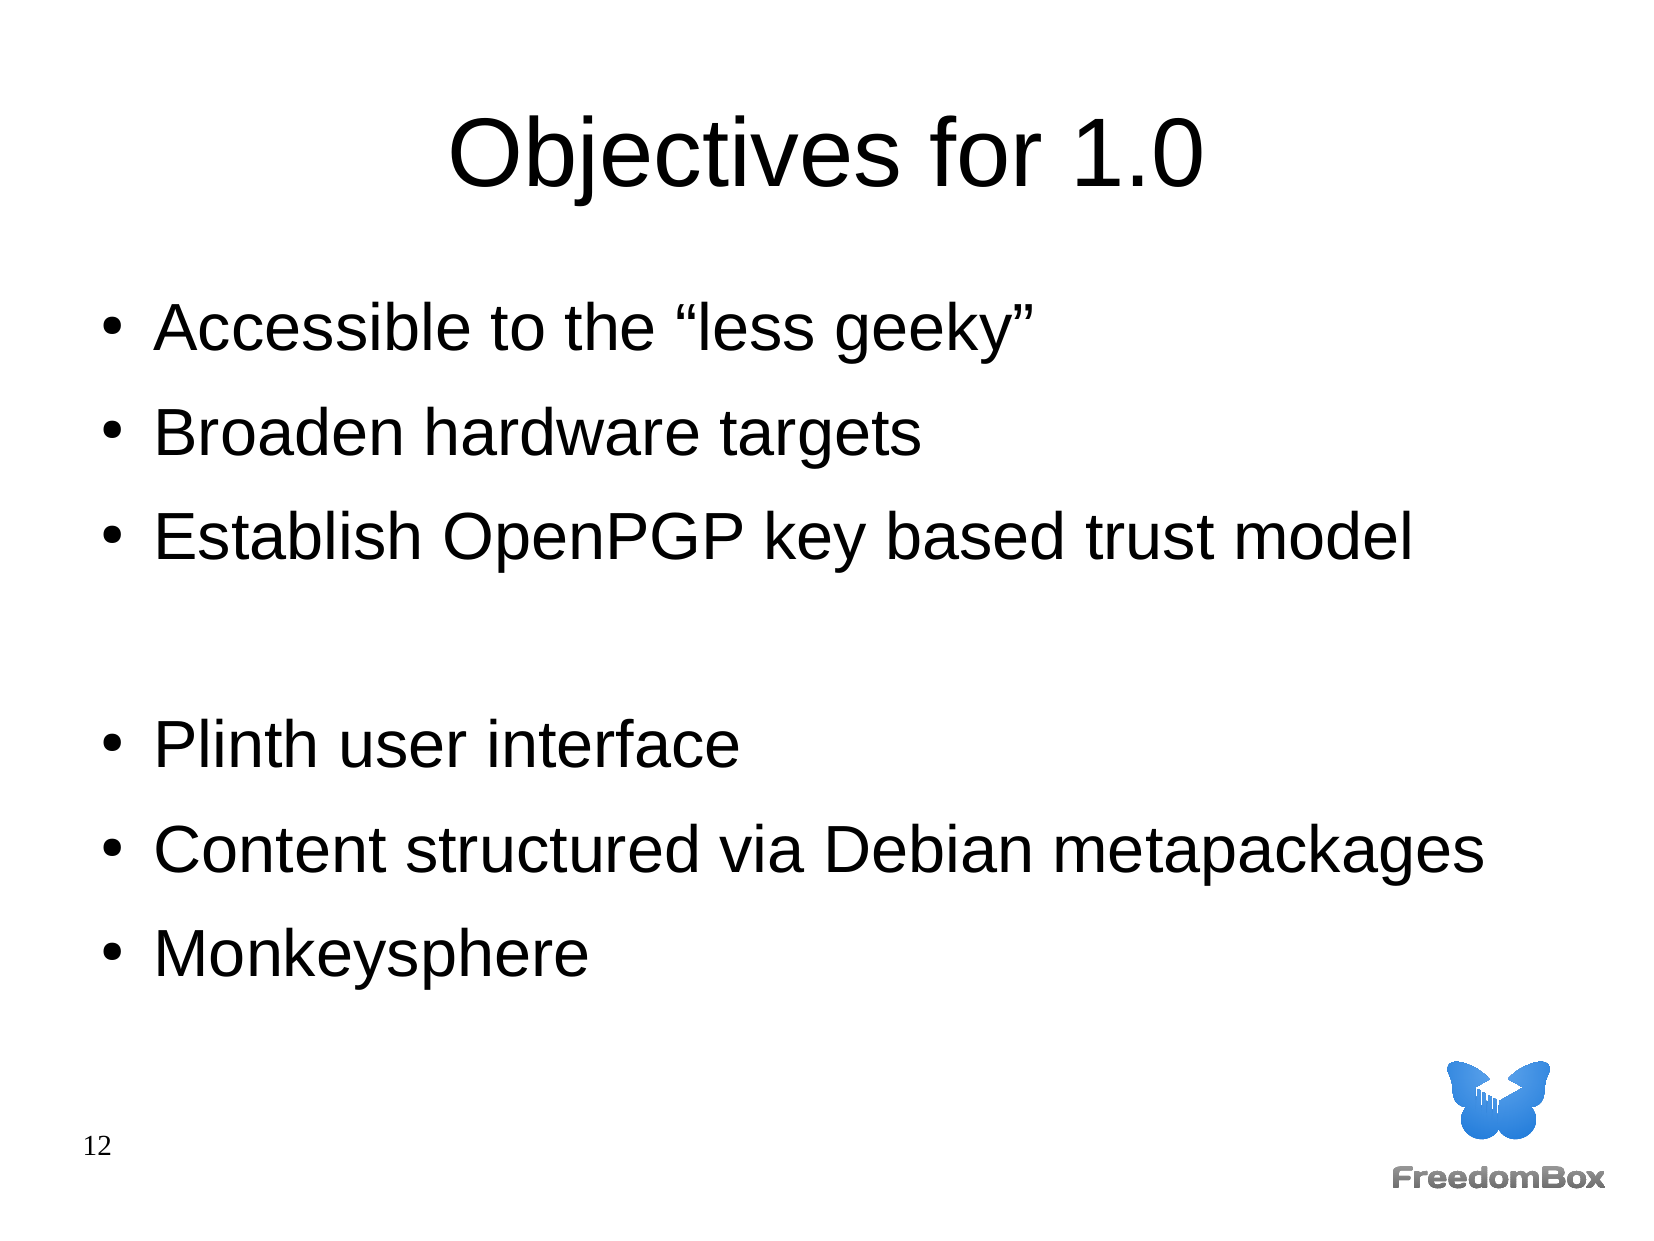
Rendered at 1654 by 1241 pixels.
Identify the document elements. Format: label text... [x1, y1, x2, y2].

title Objectives for 1.0 [82, 49, 1571, 257]
list Accessible to the “less geeky” Broaden hardware targets Establish OpenPGP key based trust model Plinth user interface Content structured via Debian metapackages Monkeysphere [82, 290, 1571, 1010]
